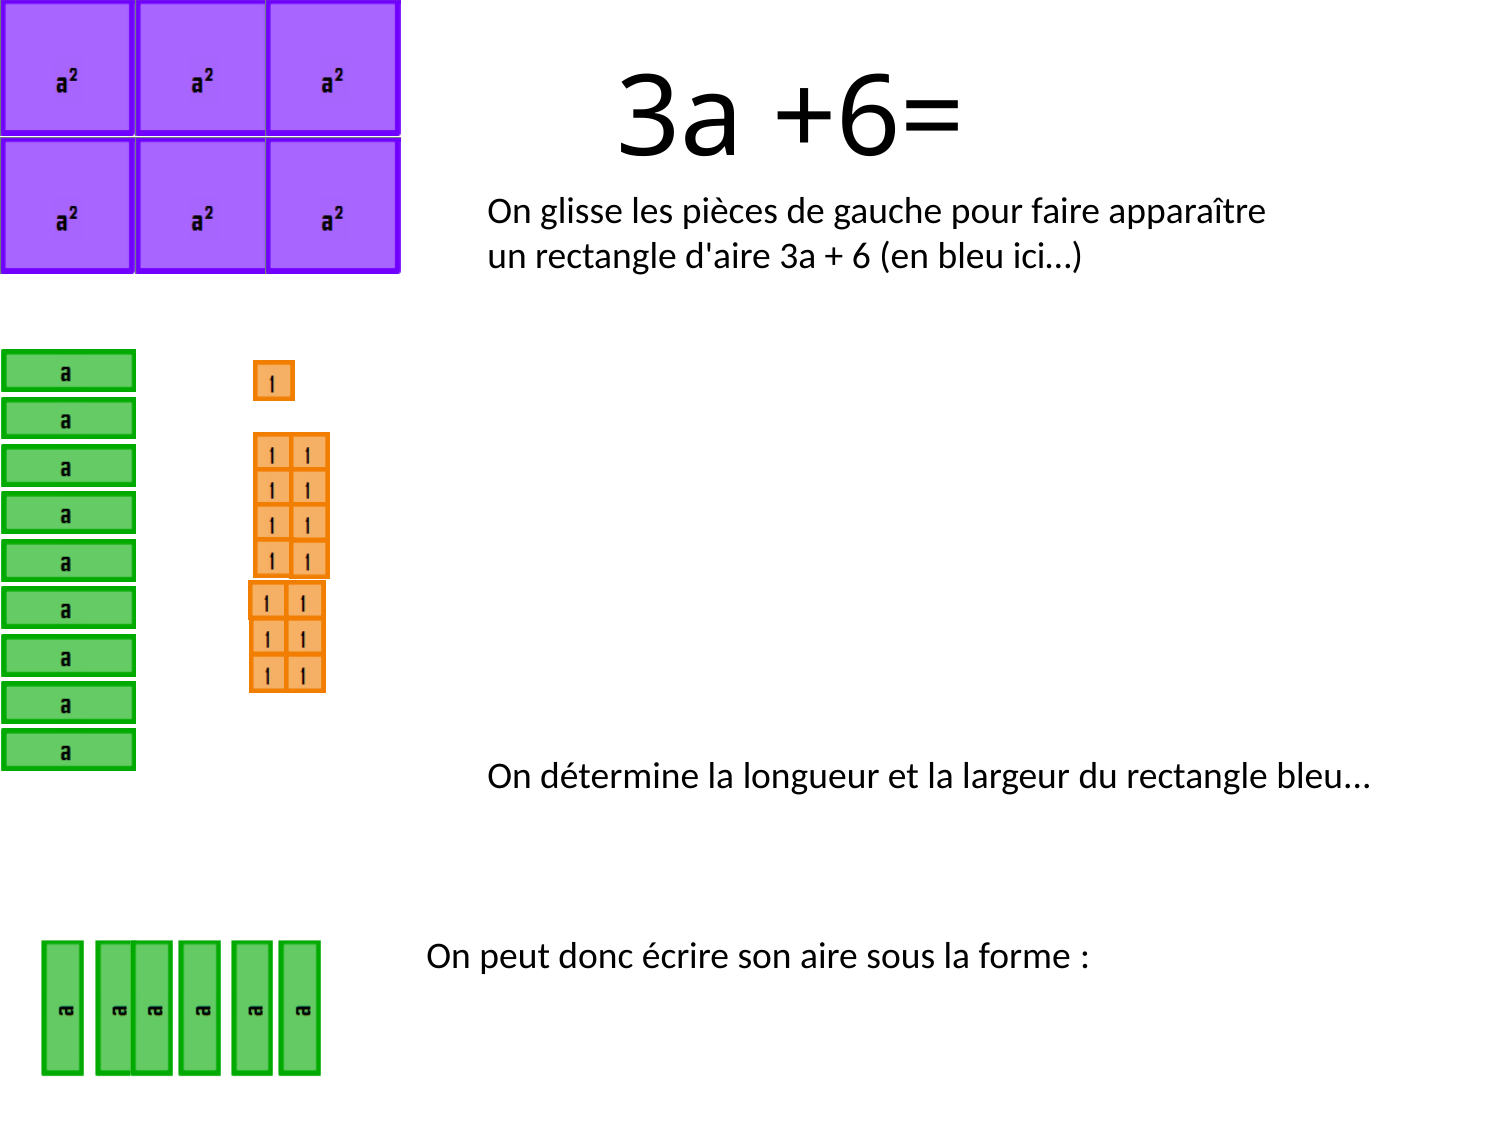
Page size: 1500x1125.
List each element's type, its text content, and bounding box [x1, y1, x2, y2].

picture [95, 940, 173, 1077]
picture [0, 728, 136, 771]
picture [278, 940, 321, 1077]
picture [178, 940, 221, 1077]
picture [0, 681, 136, 724]
picture [0, 634, 136, 677]
text_box On peut donc écrire son aire sous la forme : [411, 933, 1123, 994]
picture [253, 360, 295, 401]
text_box On détermine la longueur et la largeur du rectangle bleu... [472, 744, 1388, 849]
picture [41, 940, 84, 1077]
picture [0, 444, 136, 487]
picture [0, 137, 401, 274]
text_box On glisse les pièces de gauche pour faire apparaître un rectangle d'aire 3a + 6 (en bleu ici…) [472, 178, 1291, 284]
picture [0, 539, 136, 582]
picture [248, 580, 326, 693]
picture [0, 397, 136, 439]
text_box 3a +6= [601, 35, 981, 186]
picture [0, 586, 136, 629]
picture [0, 0, 401, 136]
picture [253, 432, 330, 579]
picture [231, 940, 273, 1077]
picture [0, 349, 136, 392]
picture [0, 491, 136, 534]
